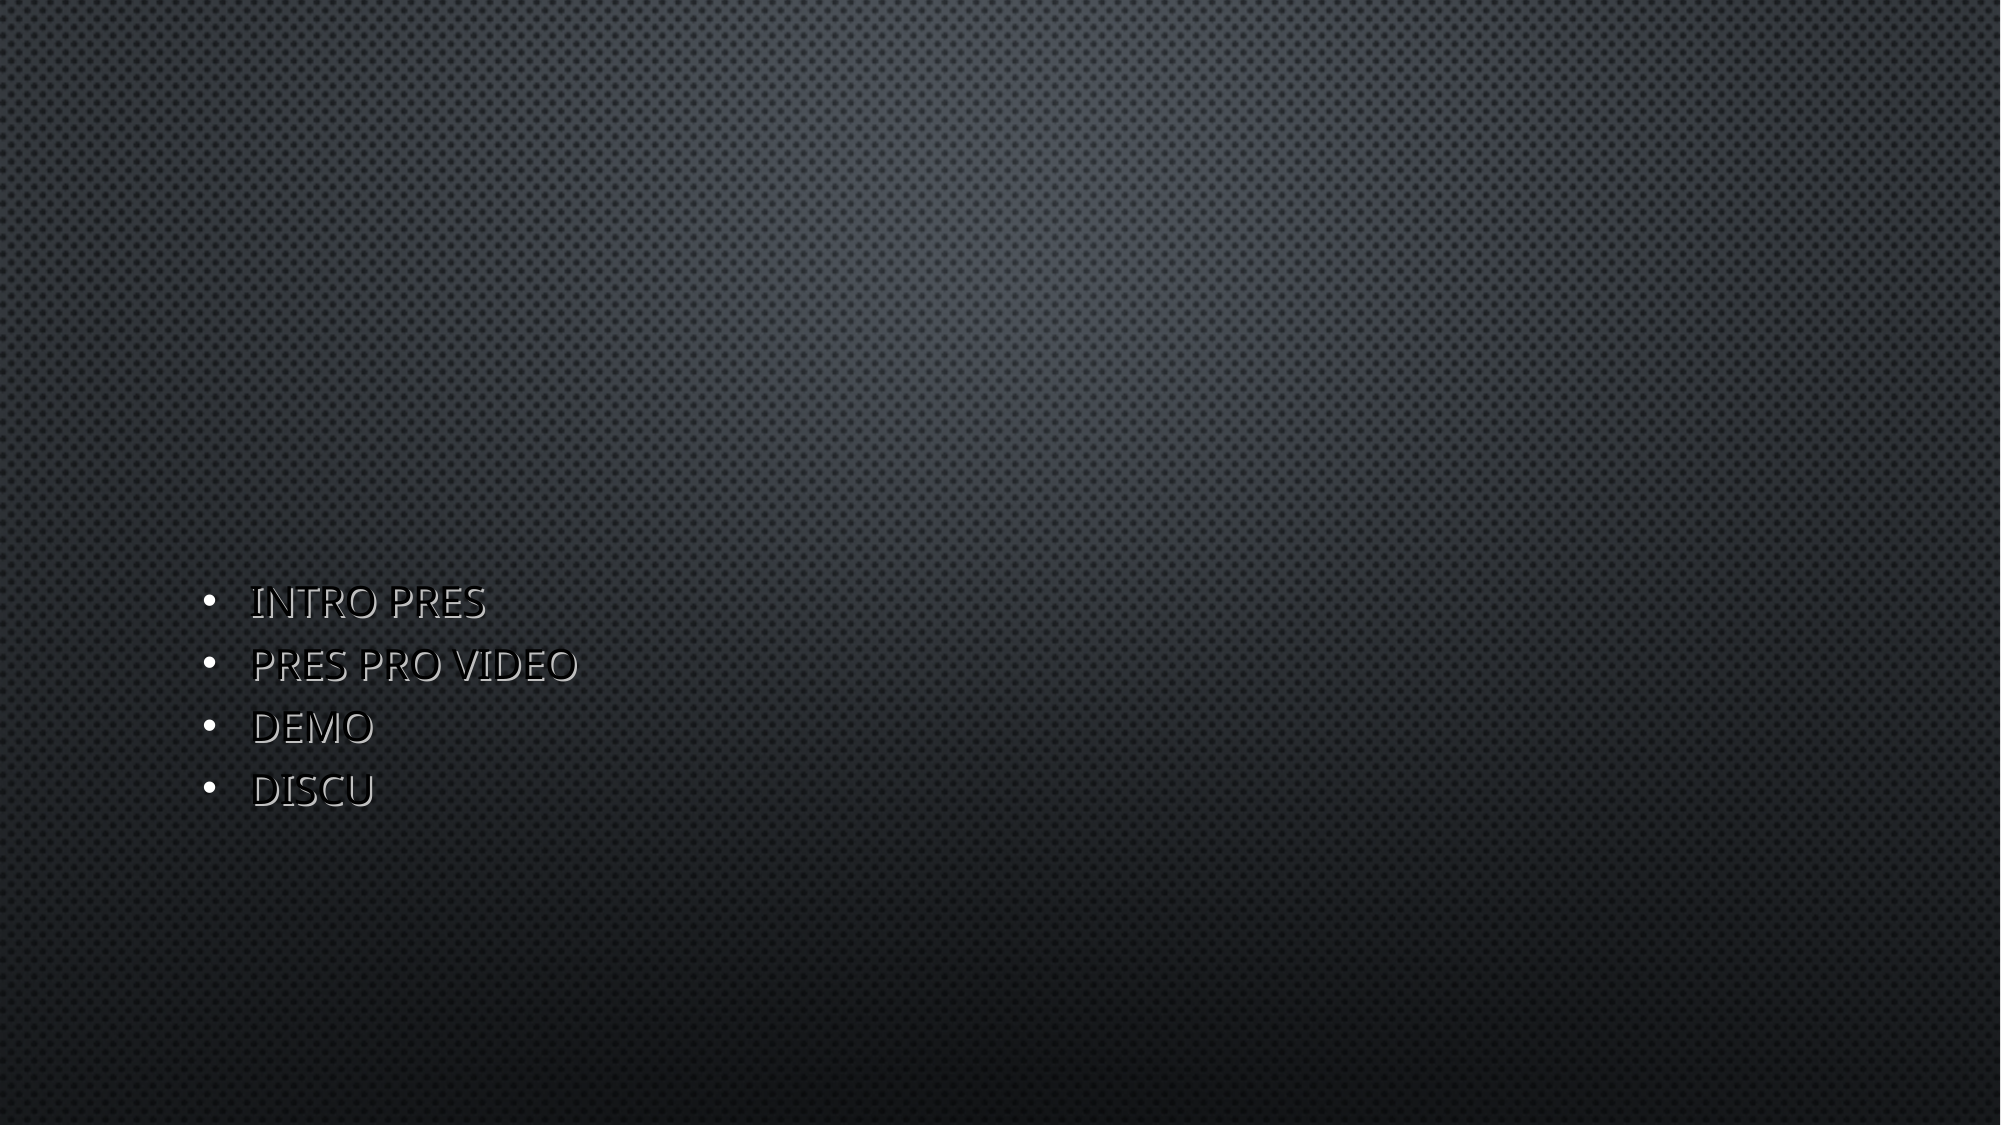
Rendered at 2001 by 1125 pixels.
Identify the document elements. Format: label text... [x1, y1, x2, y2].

list Intro pres Pres pro video Demo Discu [187, 437, 1813, 950]
